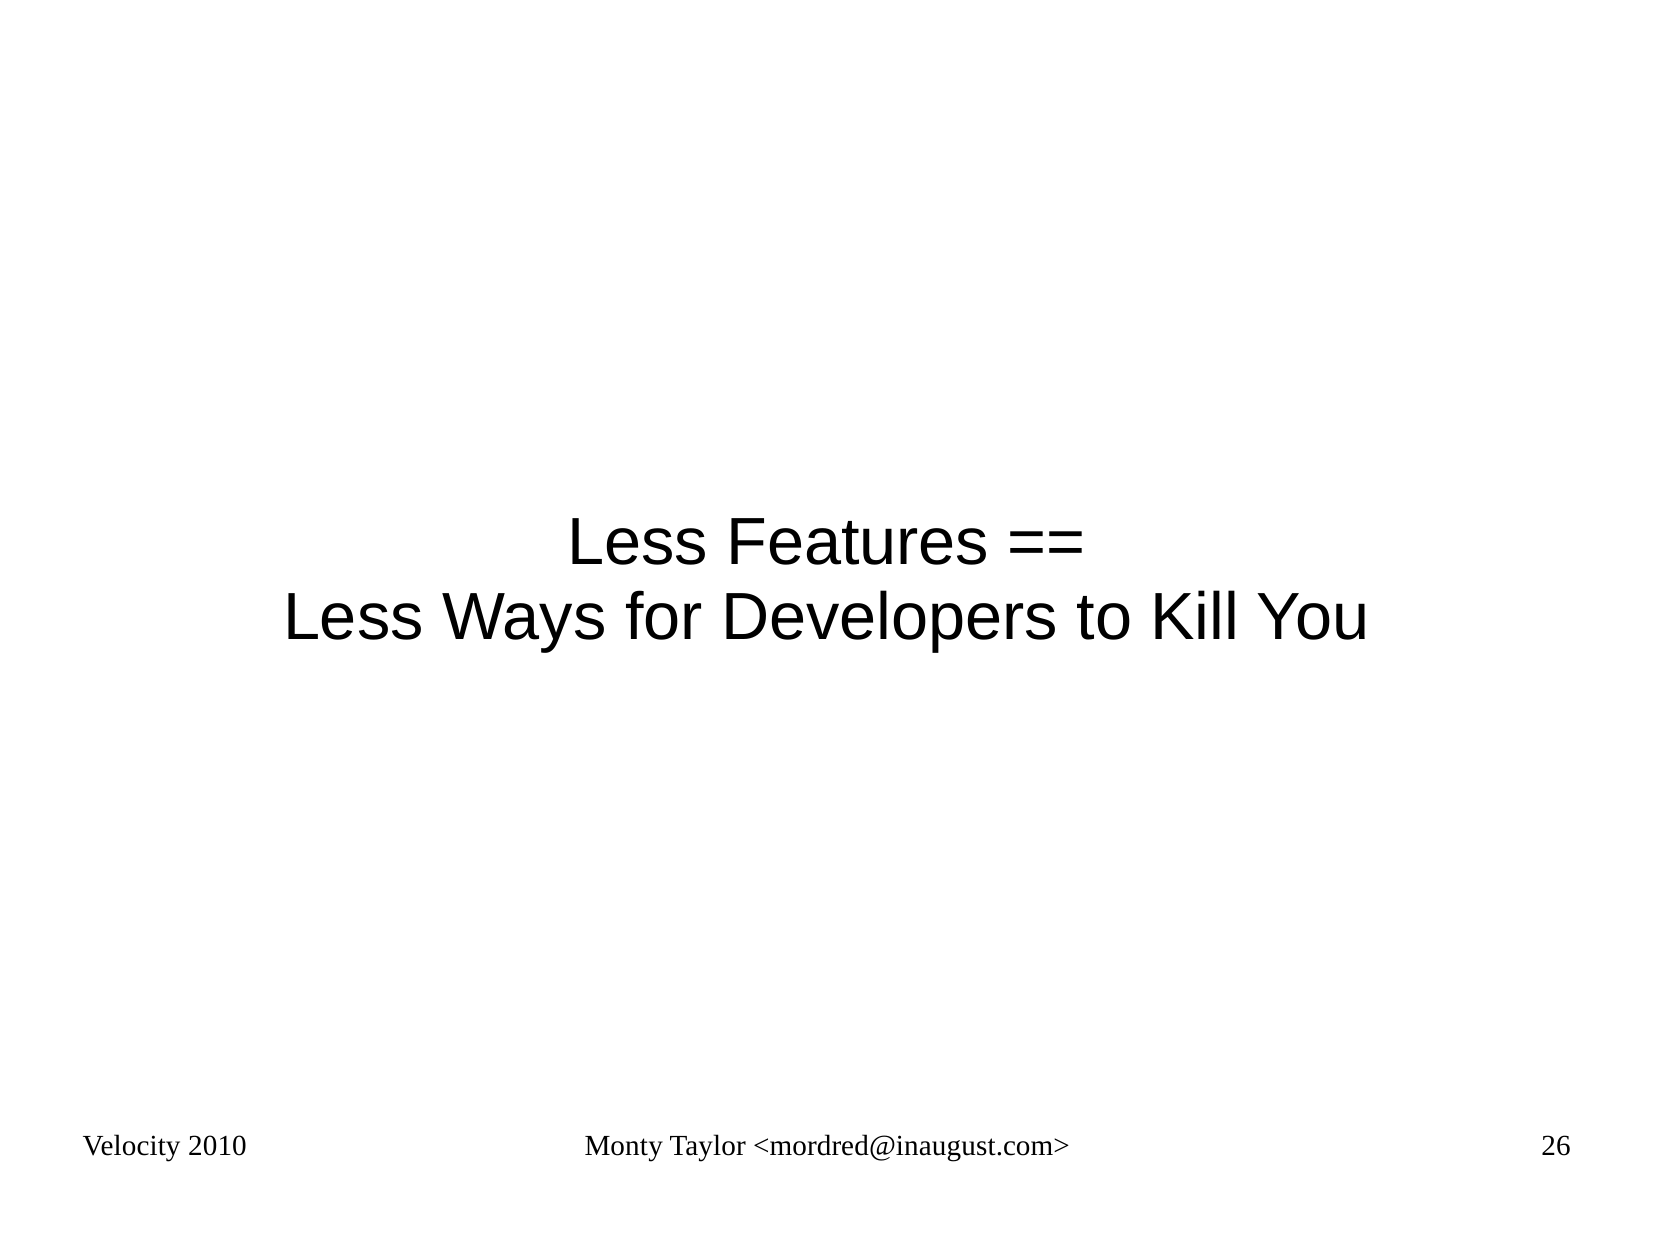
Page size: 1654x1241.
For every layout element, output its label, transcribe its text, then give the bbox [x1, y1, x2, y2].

subtitle Less Features == Less Ways for Developers to Kill You [82, 56, 1571, 1102]
